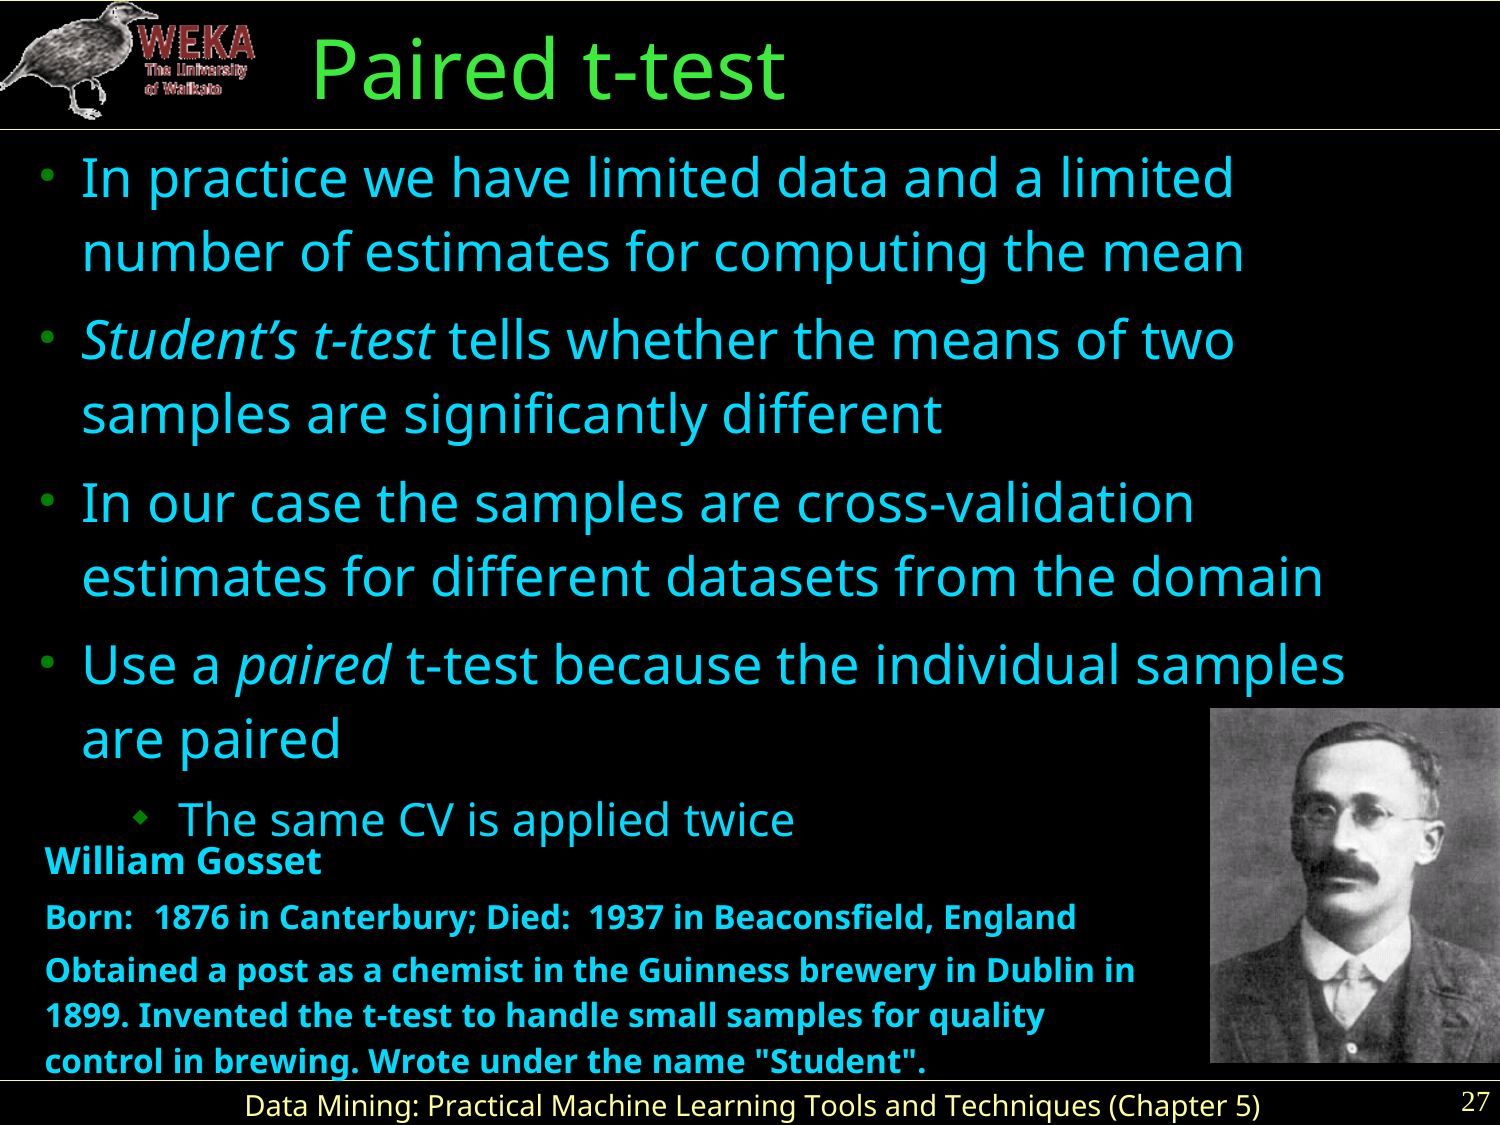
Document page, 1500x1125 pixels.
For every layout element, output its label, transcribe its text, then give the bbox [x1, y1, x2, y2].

title Paired t-test [295, 0, 1500, 148]
text_box William Gosset Born: 1876 in Canterbury; Died: 1937 in Beaconsfield, England Obtained a post as a chemist in the Guinness brewery in Dublin in 1899. Invented the t-test to handle small samples for quality control in brewing. Wrote under the name "Student". [29, 826, 1182, 1025]
picture [0, 1, 266, 129]
text_box In practice we have limited data and a limited number of estimates for computing the mean Student’s t-test tells whether the means of two samples are significantly different In our case the samples are cross-validation estimates for different datasets from the domain Use a paired t-test because the individual samples are paired The same CV is applied twice [24, 132, 1442, 681]
picture [1210, 708, 1500, 1063]
